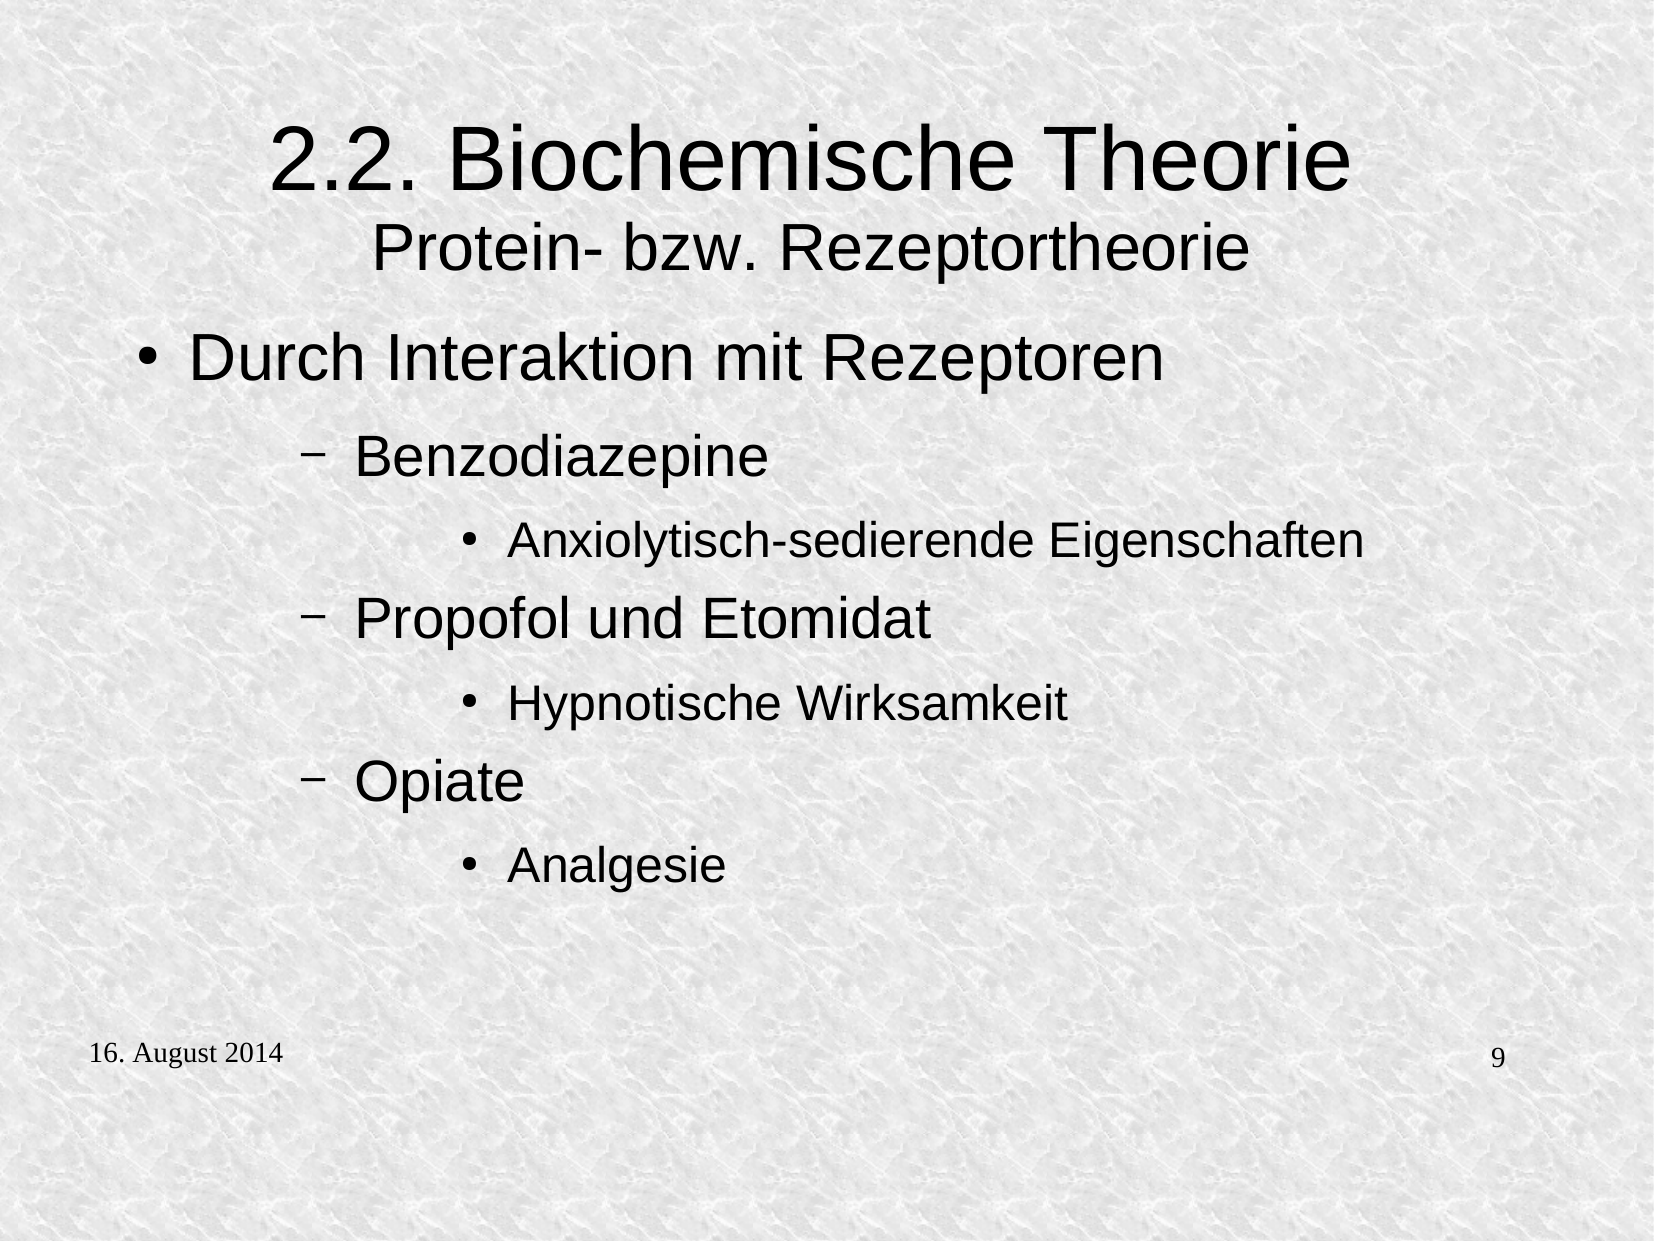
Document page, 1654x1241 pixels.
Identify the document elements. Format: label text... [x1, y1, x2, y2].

picture [0, 0, 1654, 1241]
list Durch Interaktion mit Rezeptoren Benzodiazepine Anxiolytisch-sedierende Eigenschaften Propofol und Etomidat Hypnotische Wirksamkeit Opiate Analgesie [118, 319, 1571, 945]
title 2.2. Biochemische Theorie Protein- bzw. Rezeptortheorie [118, 107, 1506, 285]
